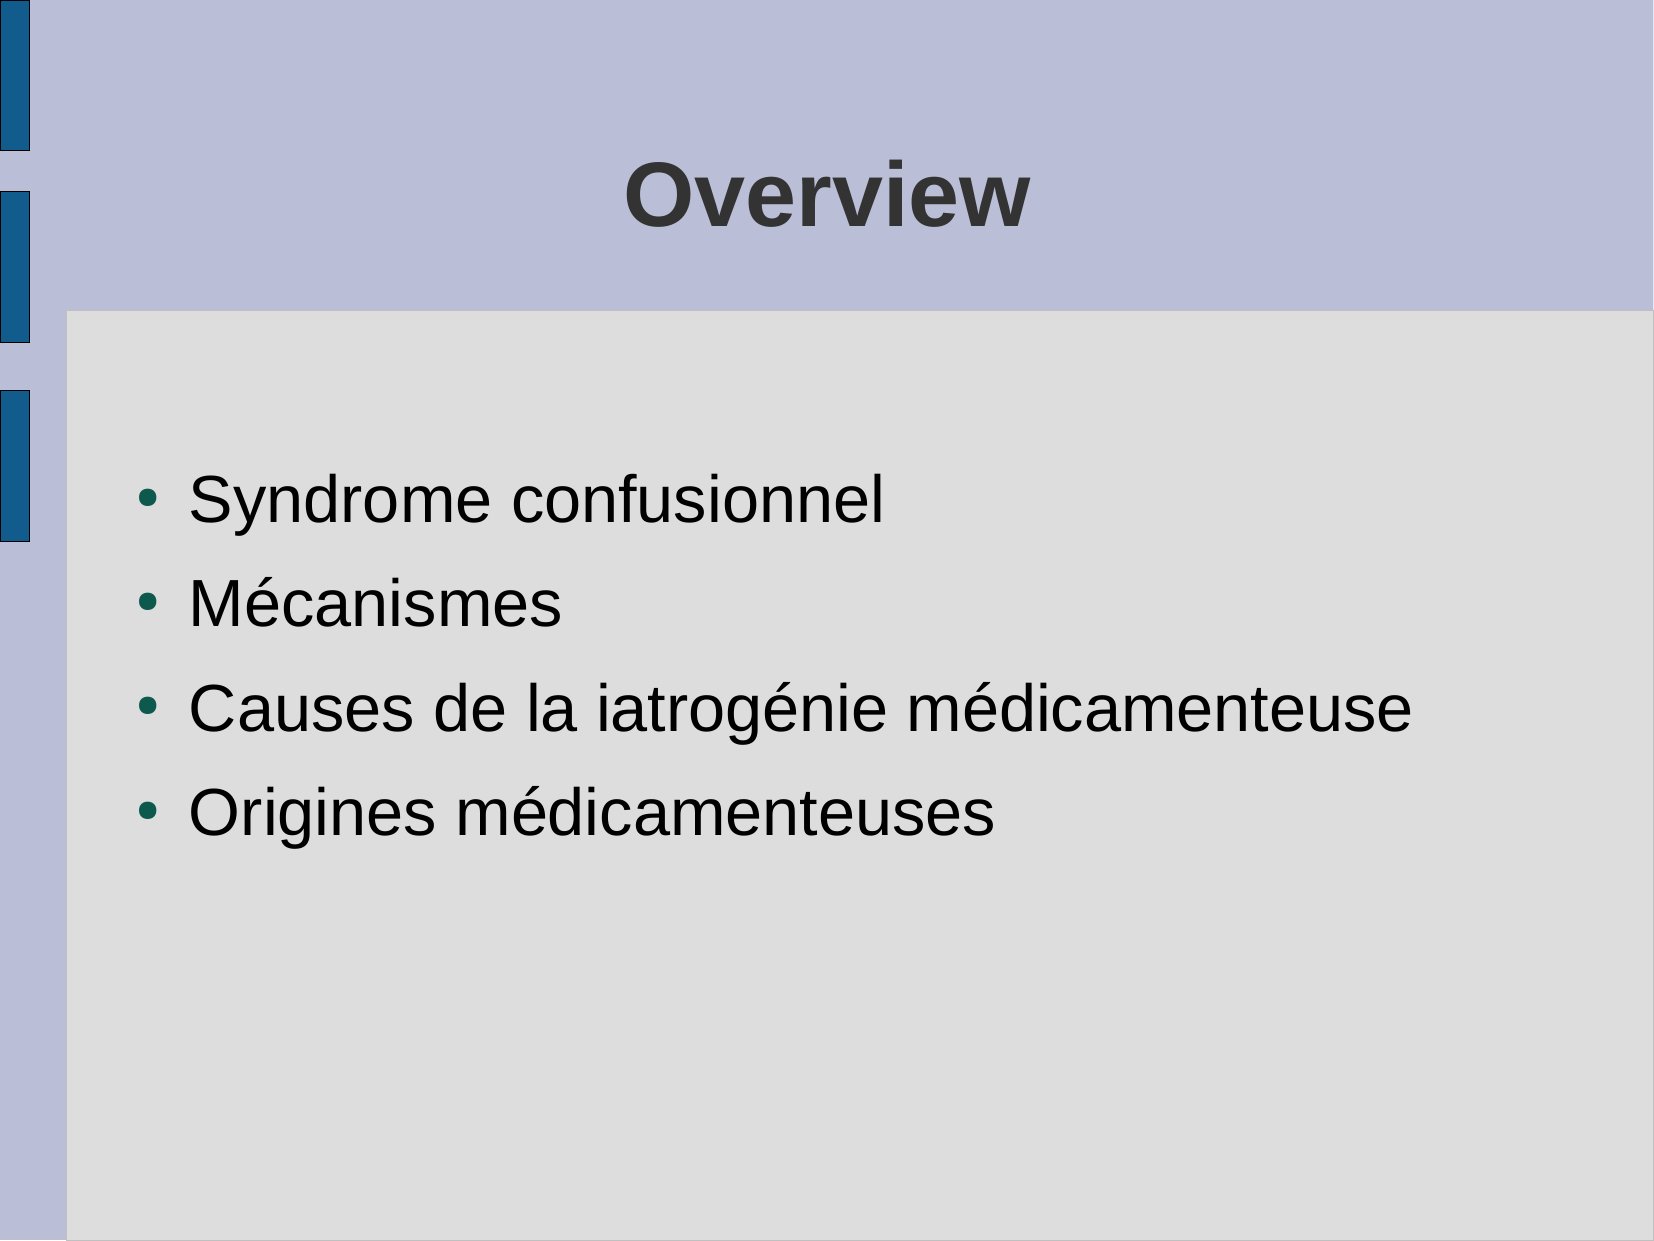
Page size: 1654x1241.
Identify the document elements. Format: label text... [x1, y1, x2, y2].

list Syndrome confusionnel Mécanismes Causes de la iatrogénie médicamenteuse Origines médicamenteuses [118, 340, 1531, 1123]
title Overview [121, 91, 1534, 299]
